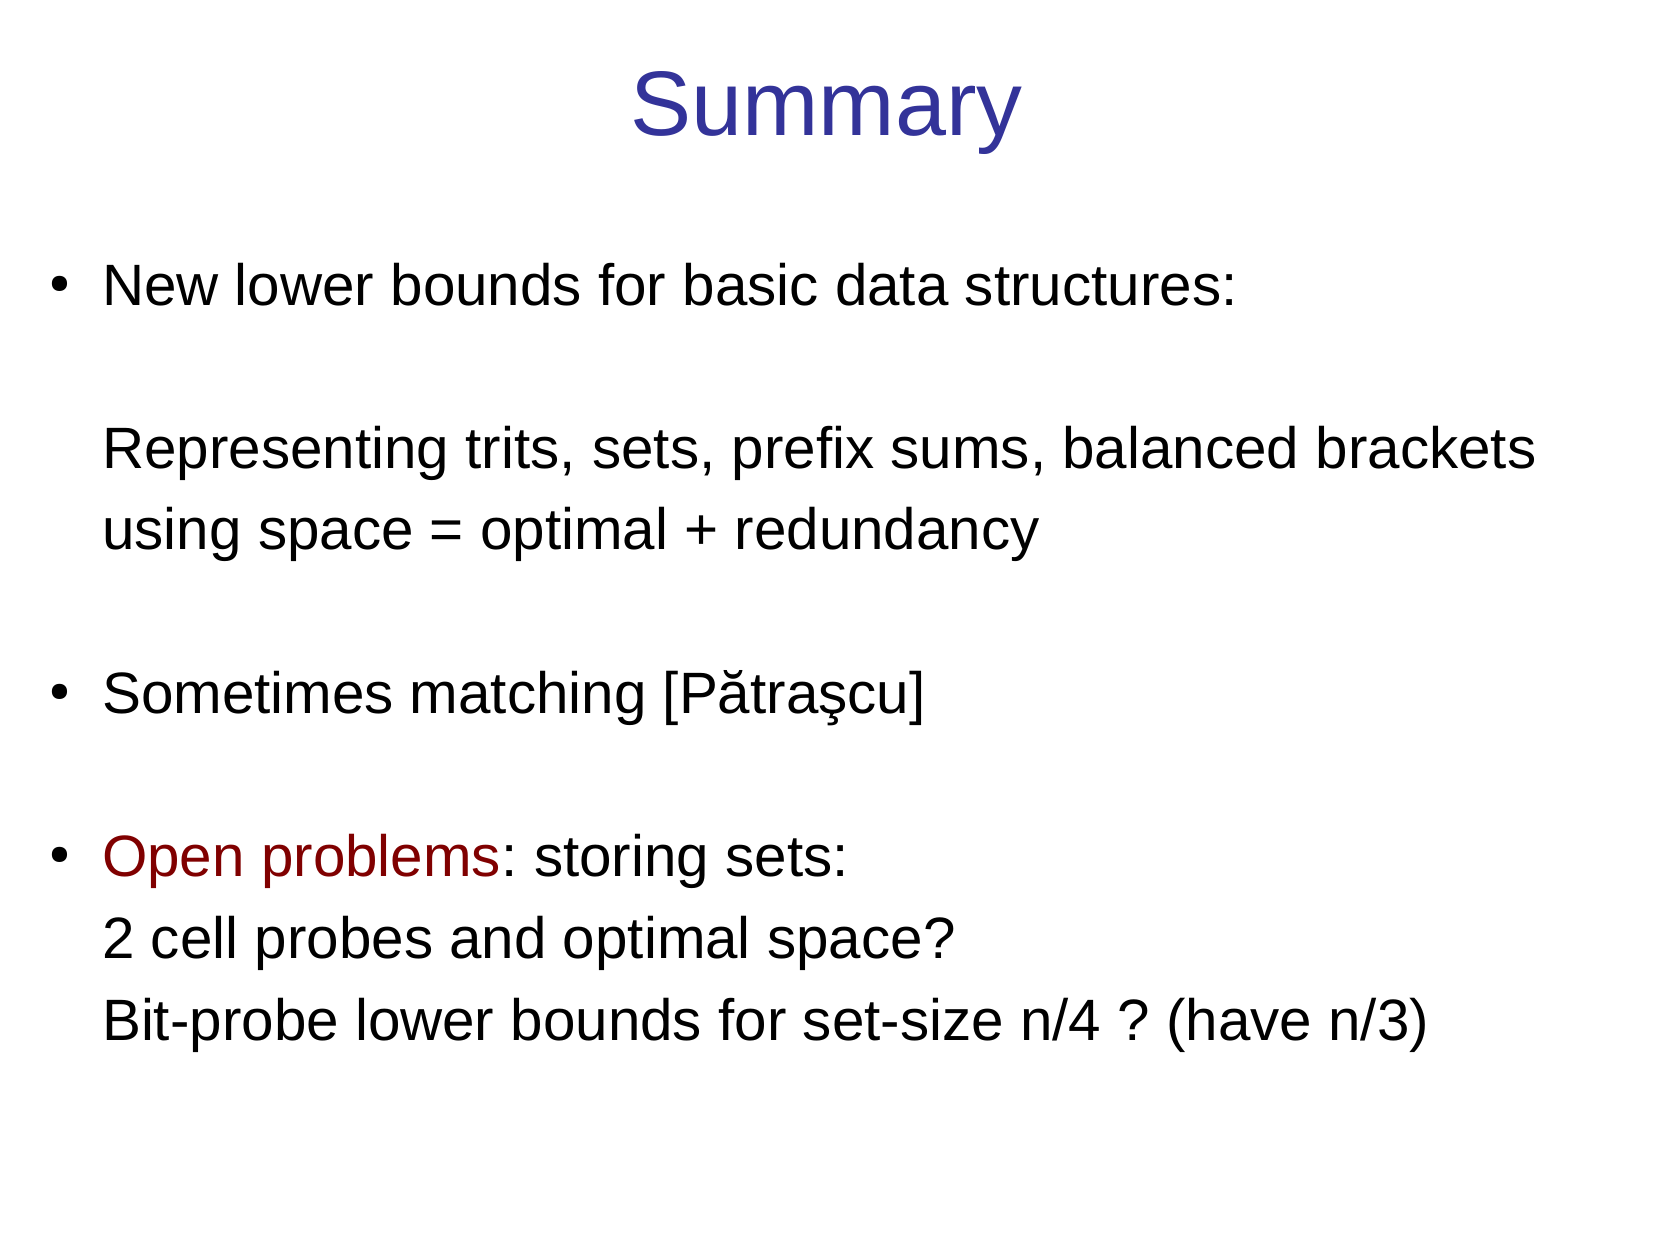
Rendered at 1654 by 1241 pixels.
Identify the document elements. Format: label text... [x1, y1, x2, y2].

list New lower bounds for basic data structures: Representing trits, sets, prefix sums, balanced brackets using space = optimal + redundancy Sometimes matching [Pătraşcu] Open problems: storing sets: 2 cell probes and optimal space? Bit-probe lower bounds for set-size n/4 ? (have n/3) [16, 162, 1654, 1163]
title Summary [124, 0, 1530, 208]
